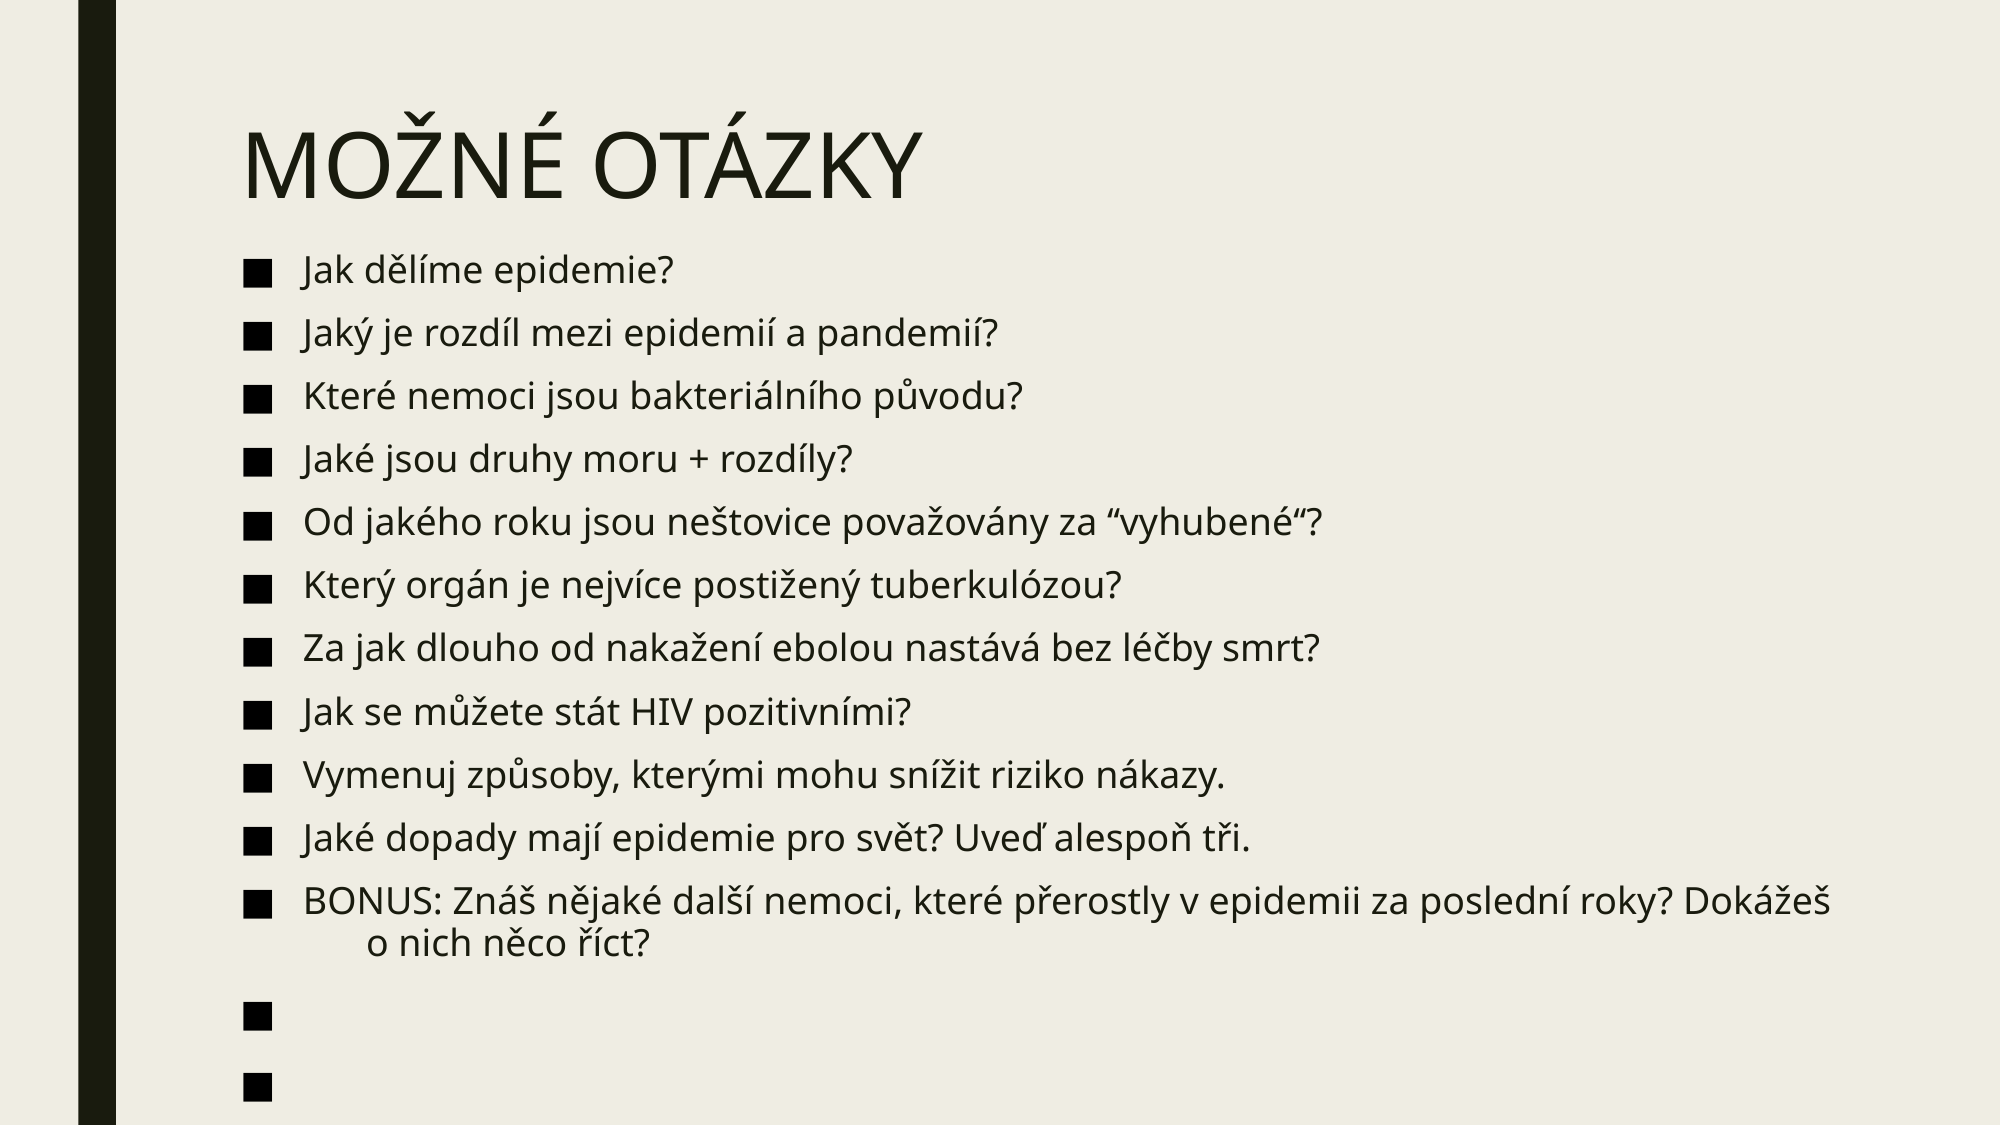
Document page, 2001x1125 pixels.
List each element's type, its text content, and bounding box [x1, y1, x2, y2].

list Jak dělíme epidemie? Jaký je rozdíl mezi epidemií a pandemií? Které nemoci jsou bakteriálního původu? Jaké jsou druhy moru + rozdíly? Od jakého roku jsou neštovice považovány za ‘‘vyhubené‘‘? Který orgán je nejvíce postižený tuberkulózou? Za jak dlouho od nakažení ebolou nastává bez léčby smrt? Jak se můžete stát HIV pozitivními? Vymenuj způsoby, kterými mohu snížit riziko nákazy. Jaké dopady mají epidemie pro svět? Uveď alespoň tři. BONUS: Znáš nějaké další nemoci, které přerostly v epidemii za poslední roky? Dokážeš o nich něco říct? [225, 241, 1868, 1125]
title MOŽNÉ OTÁZKY [225, 112, 1801, 241]
